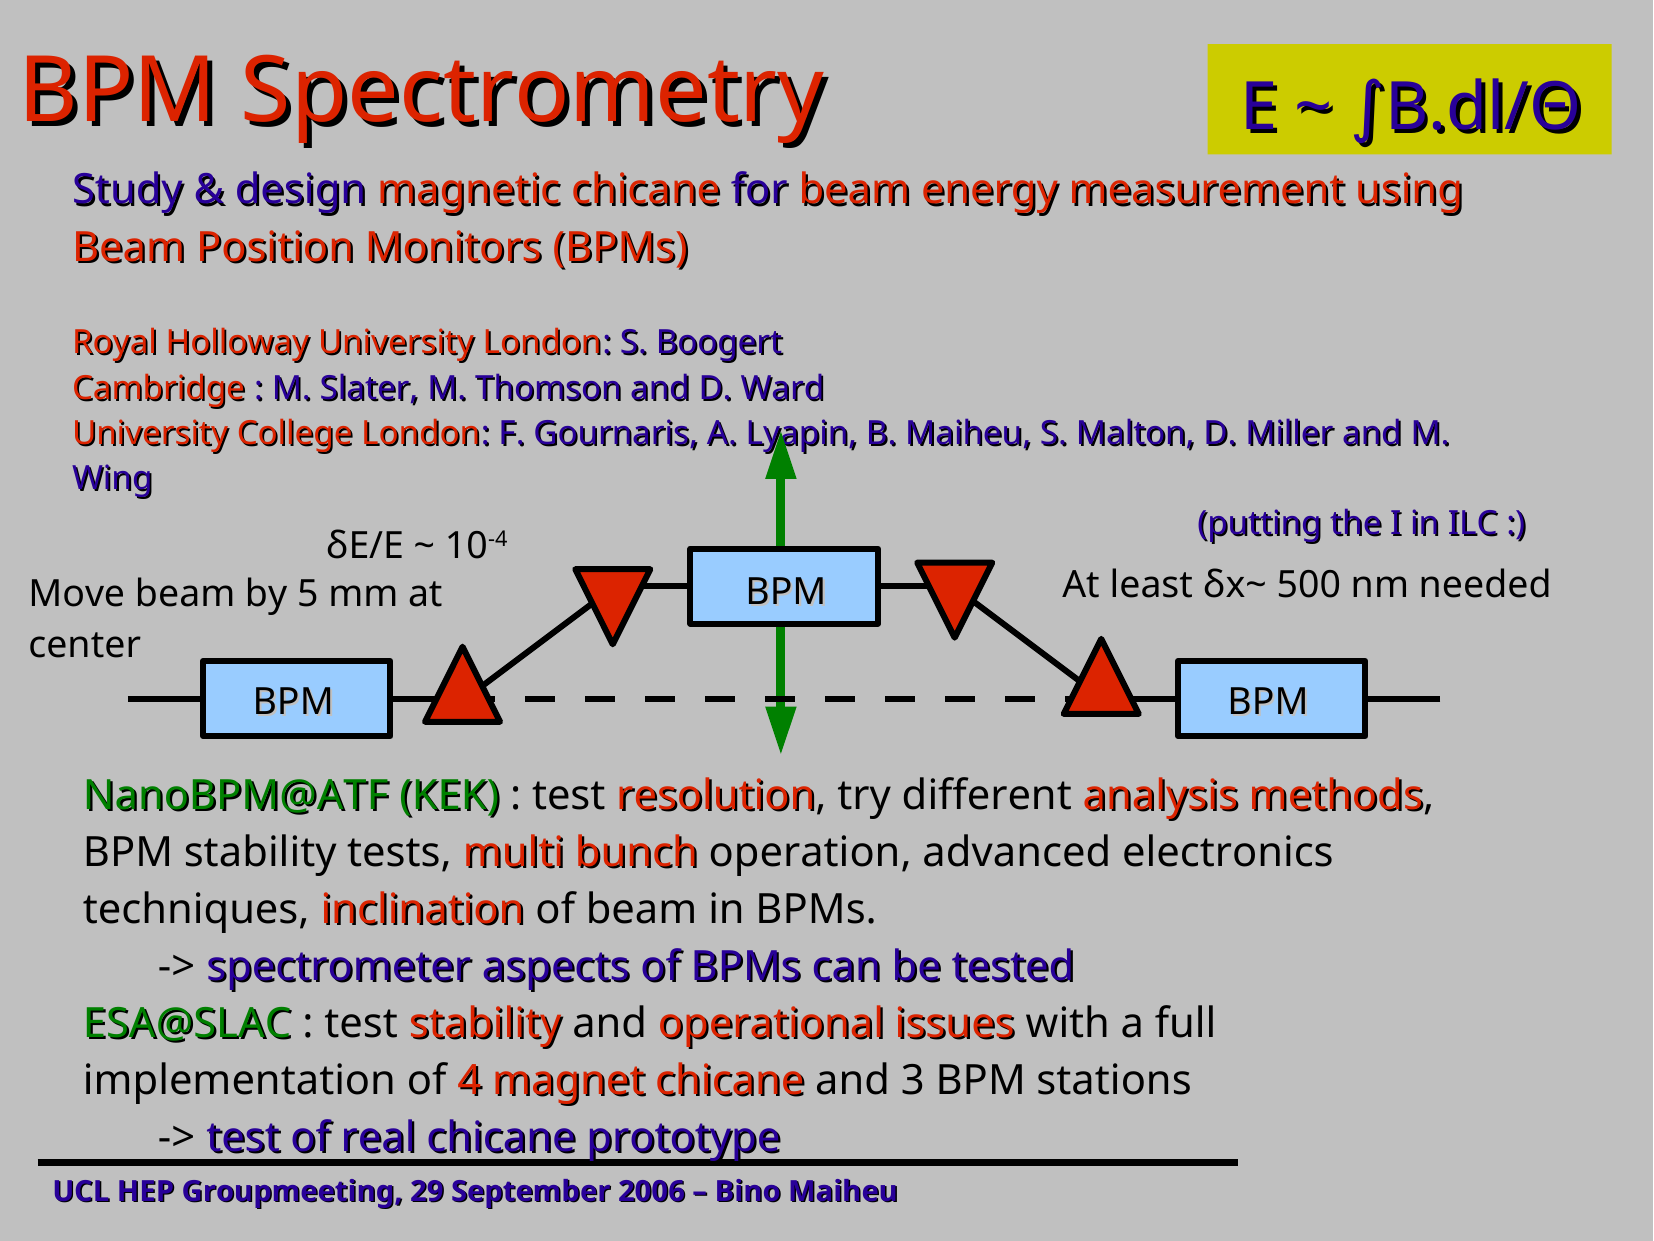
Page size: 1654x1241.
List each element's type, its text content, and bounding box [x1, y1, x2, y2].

text_box UCL HEP Groupmeeting, 29 September 2006 – Bino Maiheu [37, 1162, 939, 1213]
text_box BPM [730, 556, 831, 617]
text_box [1063, 638, 1139, 714]
text_box NanoBPM@ATF (KEK) : test resolution, try different analysis methods, BPM stability tests, multi bunch operation, advanced electronics techniques, inclination of beam in BPMs. -> spectrometer aspects of BPMs can be tested ESA@SLAC : test stability and operational issues with a full implementation of 4 magnet chicane and 3 BPM stations -> test of real chicane prototype [68, 757, 1499, 1127]
text_box [425, 646, 501, 722]
text_box E ~ ∫B.dl/Θ [1225, 50, 1653, 162]
text_box BPM [237, 666, 338, 727]
text_box [917, 562, 993, 638]
text_box [575, 569, 651, 645]
text_box δE/E ~ 10-4 [311, 511, 527, 572]
text_box BPM [1212, 666, 1313, 728]
text_box [1207, 44, 1612, 151]
text_box Move beam by 5 mm at center [13, 558, 559, 620]
text_box At least δx~ 500 nm needed [1047, 550, 1541, 611]
text_box [690, 548, 878, 624]
text_box [202, 661, 391, 737]
text_box [1177, 661, 1366, 737]
title BPM Spectrometry [16, 23, 828, 148]
text_box Study & design magnetic chicane for beam energy measurement using Beam Position Monitors (BPMs) Royal Holloway University London: S. Boogert Cambridge : M. Slater, M. Thomson and D. Ward University College London: F. Gournaris, A. Lyapin, B. Maiheu, S. Malton, D. Miller and M. Wing (putting the I in ILC :) [57, 151, 1541, 468]
